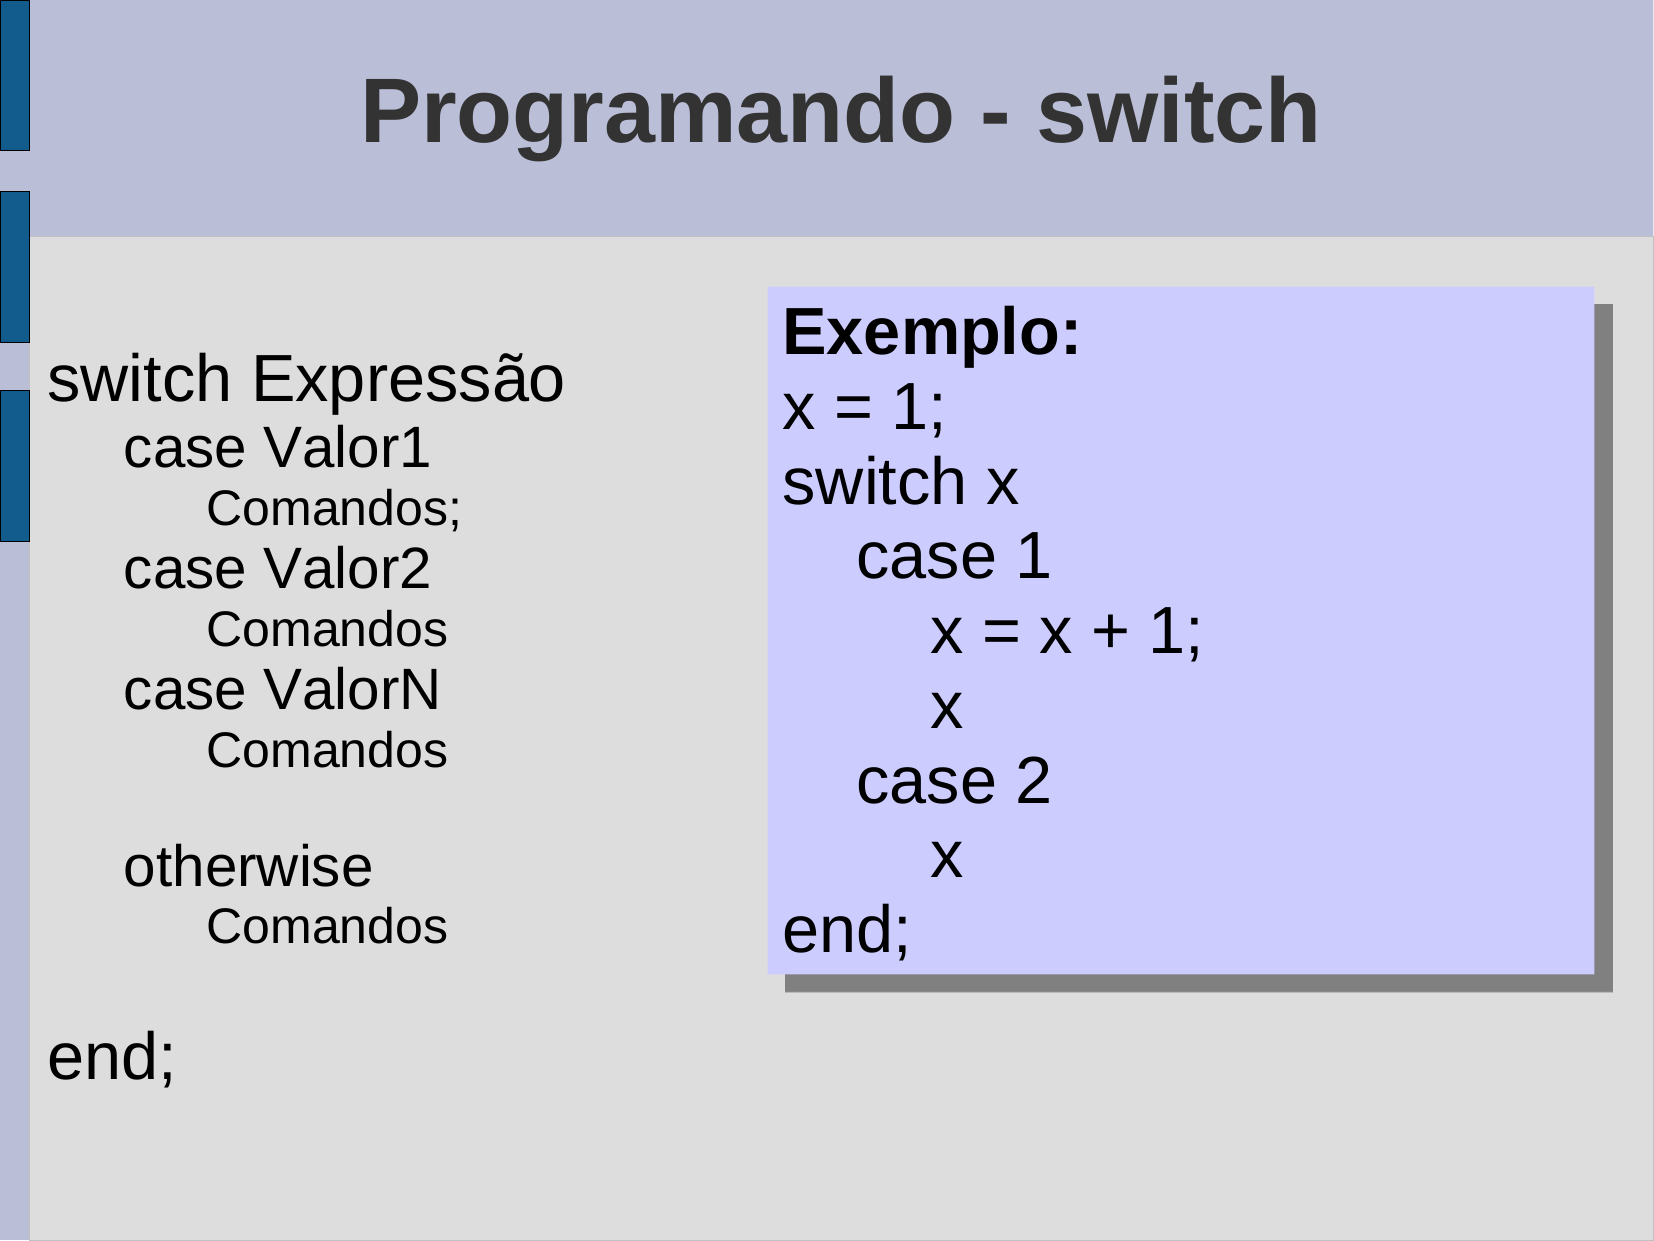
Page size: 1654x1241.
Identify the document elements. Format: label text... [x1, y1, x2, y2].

text_box Exemplo: x = 1; switch x case 1 x = x + 1; x case 2 x end; [767, 286, 1595, 975]
title Programando - switch [29, 14, 1654, 207]
list switch Expressão case Valor1 Comandos; case Valor2 Comandos case ValorN Comandos otherwise Comandos end; [29, 265, 739, 1093]
